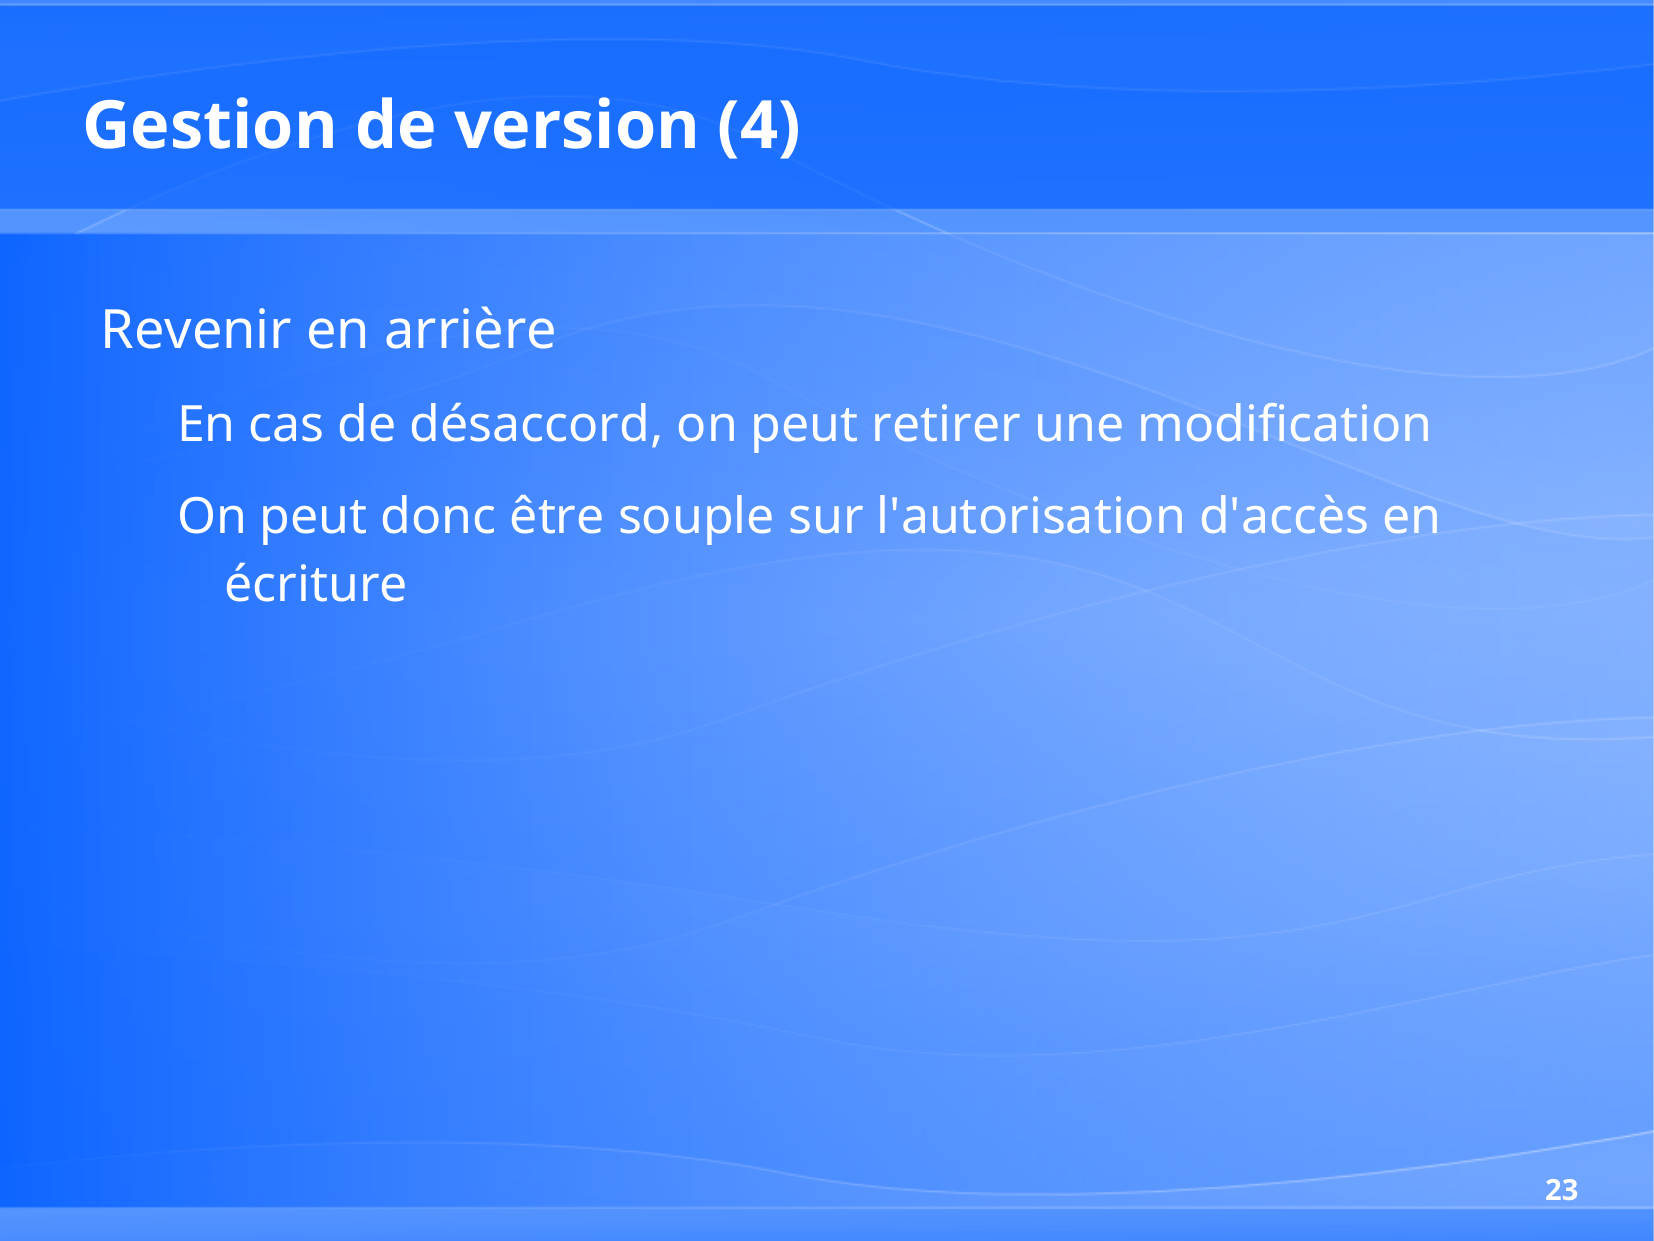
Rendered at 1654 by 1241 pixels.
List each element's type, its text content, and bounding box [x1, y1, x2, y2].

picture [0, 0, 1654, 1241]
list Revenir en arrière En cas de désaccord, on peut retirer une modification On peut donc être souple sur l'autorisation d'accès en écriture [82, 290, 1571, 1108]
title Gestion de version (4) [23, 15, 1625, 229]
